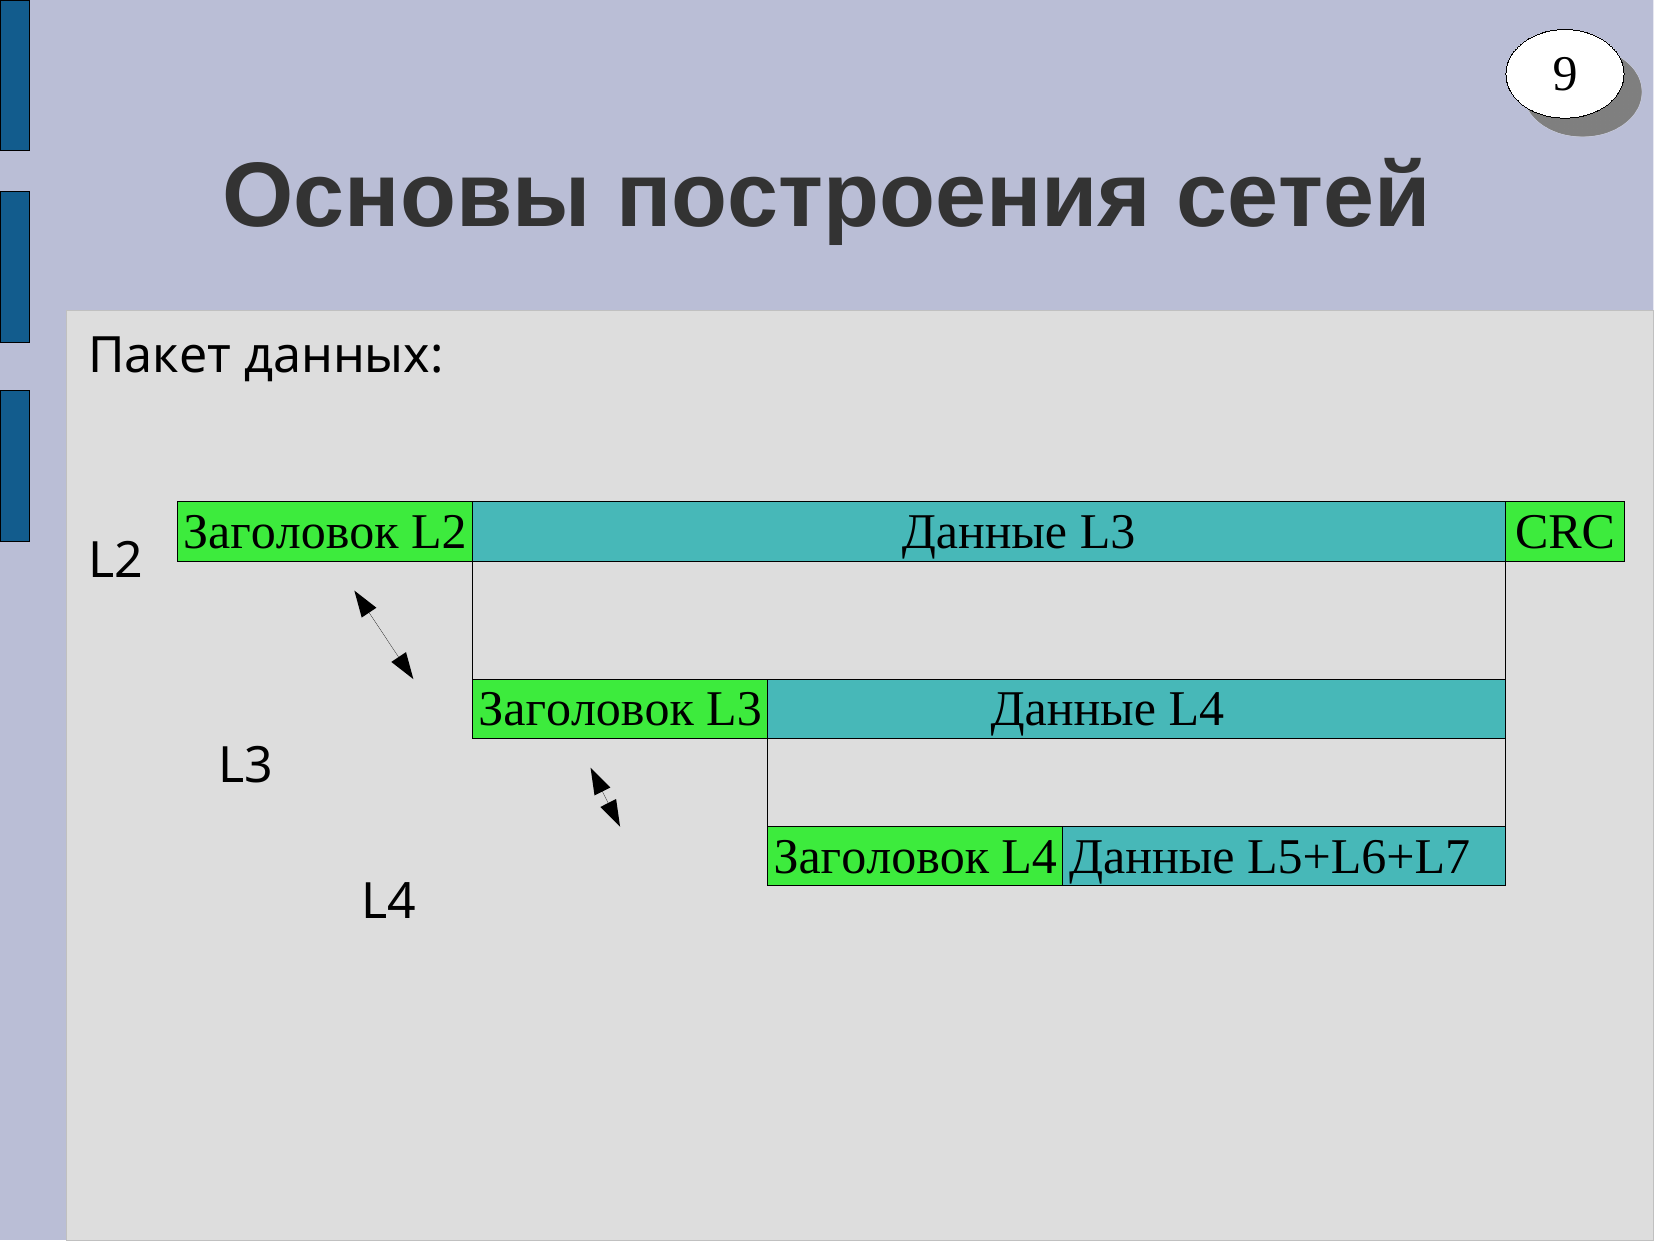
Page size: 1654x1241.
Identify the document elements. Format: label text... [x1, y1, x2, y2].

text_box Данные L3 [473, 501, 1505, 562]
text_box Пакет данных: L2 L3 L4 [88, 318, 1654, 1231]
title Основы построения сетей [121, 91, 1534, 299]
text_box 9 [1505, 29, 1625, 119]
text_box Заголовок L3 [472, 679, 768, 739]
text_box CRC [1505, 501, 1625, 562]
text_box Заголовок L2 [177, 501, 473, 562]
text_box Данные L5+L6+L7 [1063, 826, 1506, 886]
text_box Заголовок L4 [767, 826, 1063, 886]
text_box Данные L4 [768, 679, 1506, 739]
